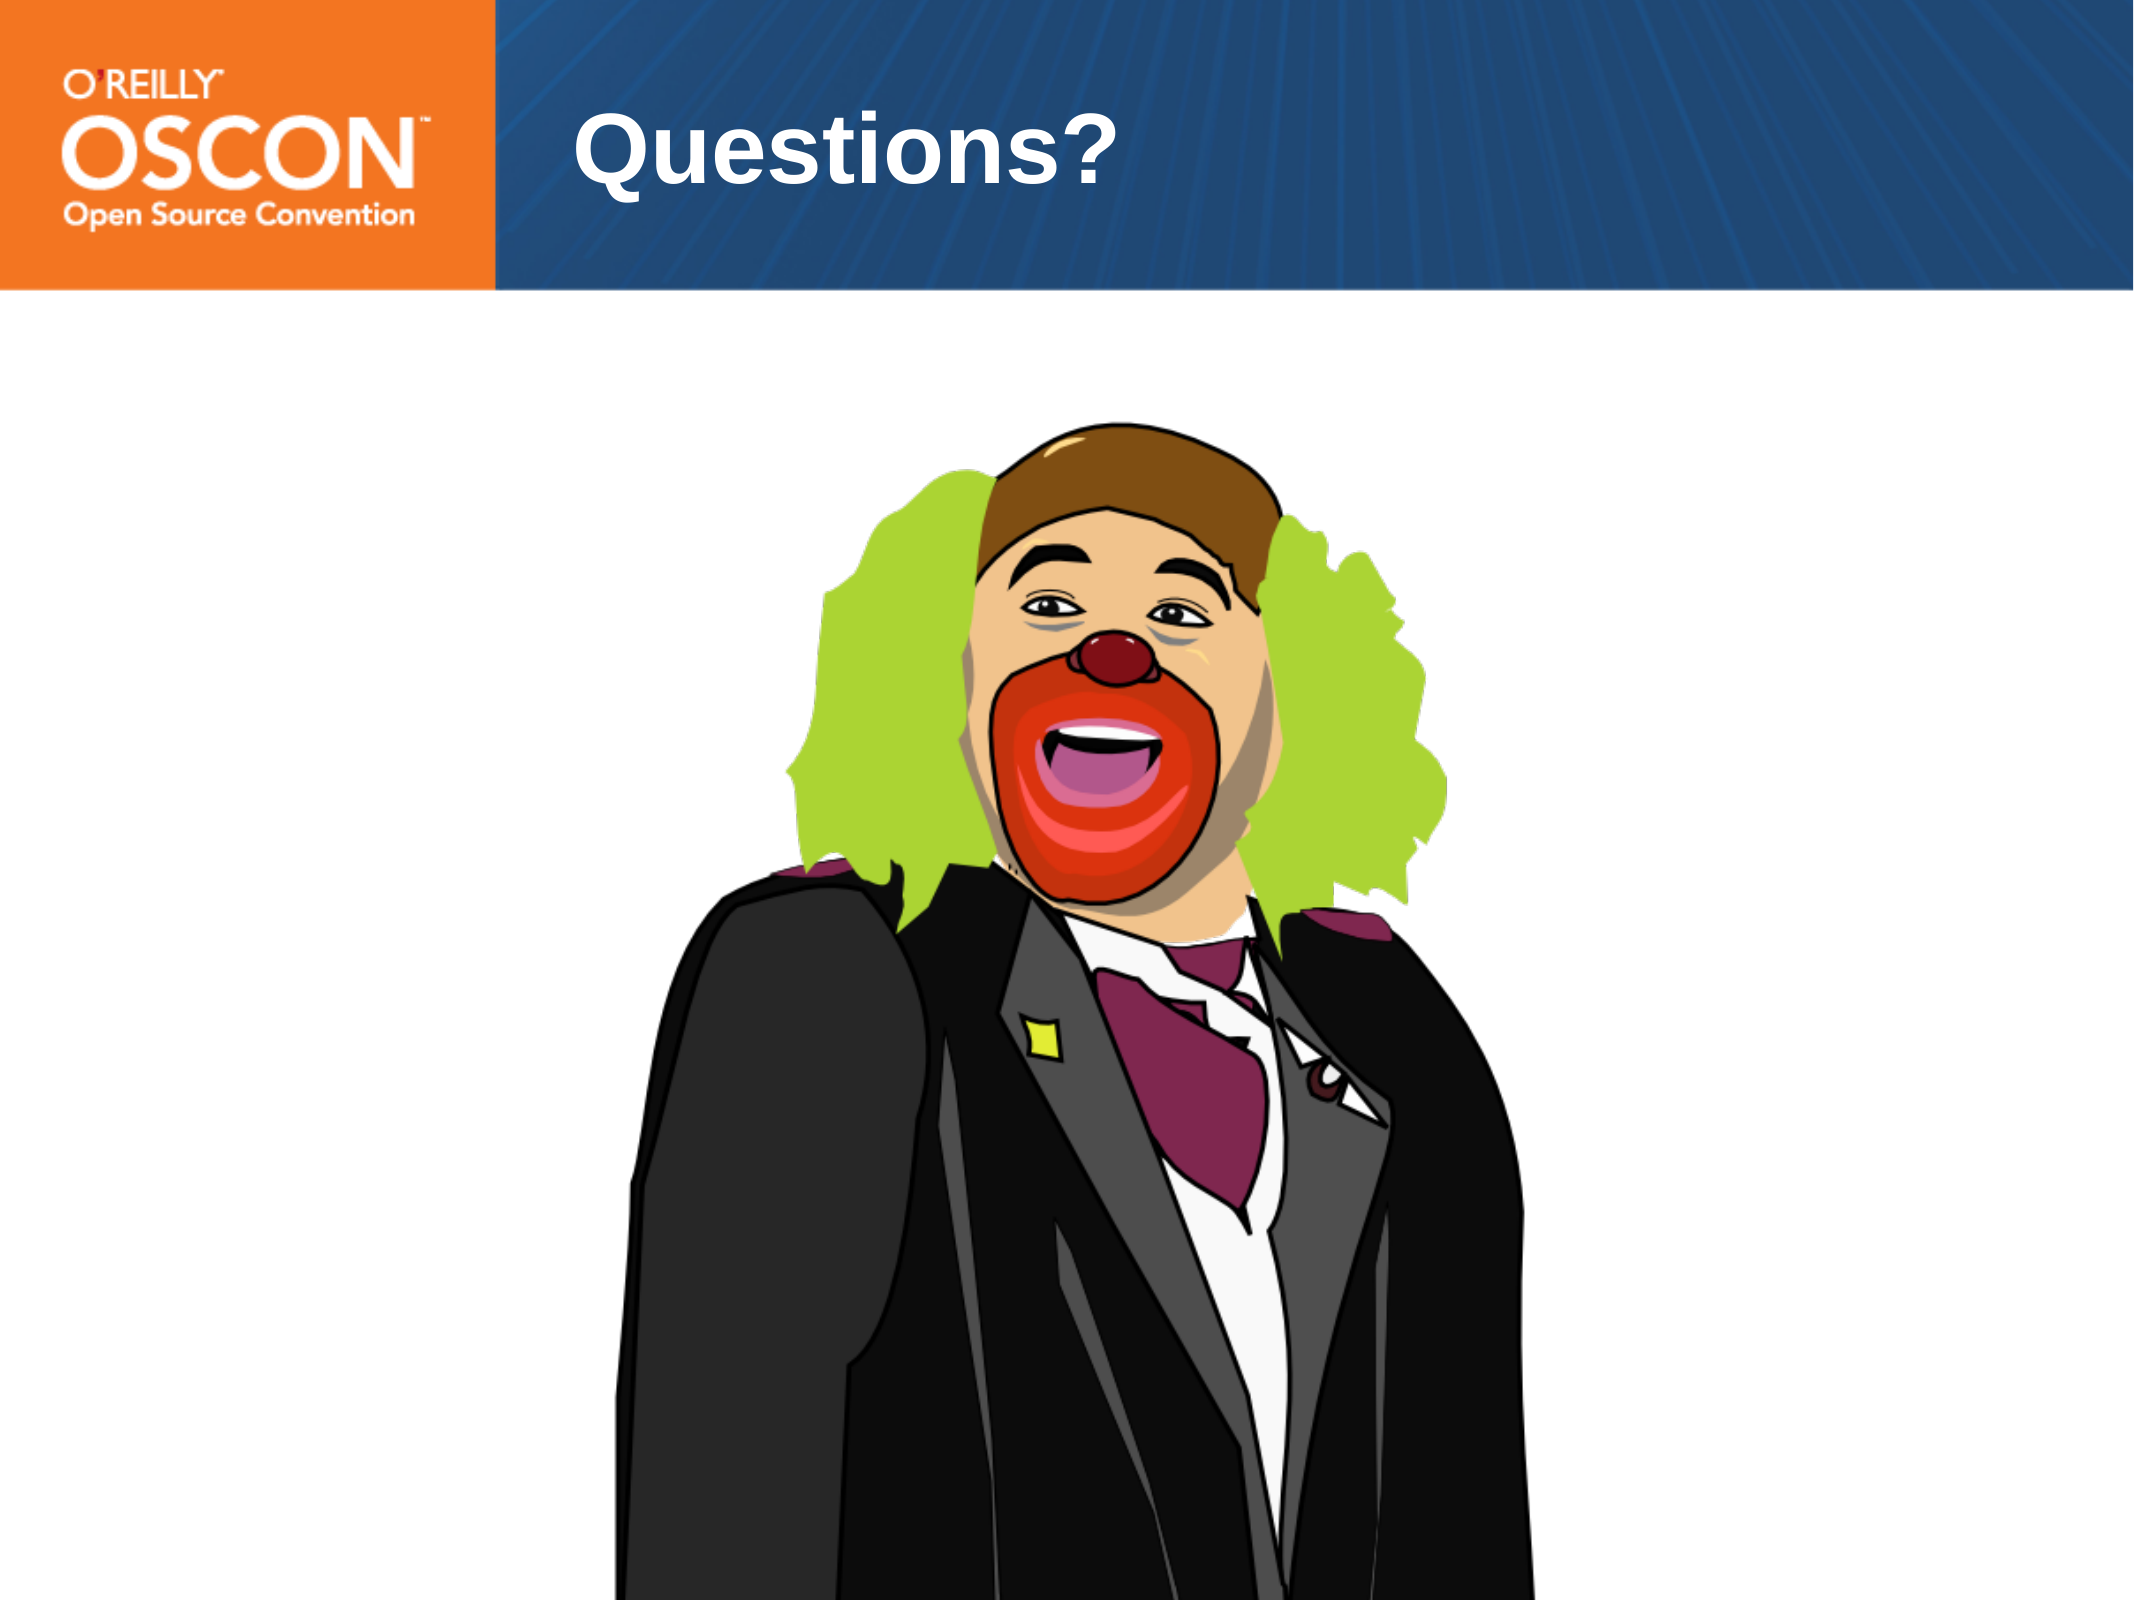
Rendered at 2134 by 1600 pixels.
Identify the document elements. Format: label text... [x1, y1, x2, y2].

title Questions? [572, 41, 2086, 257]
picture [0, 0, 2134, 1600]
